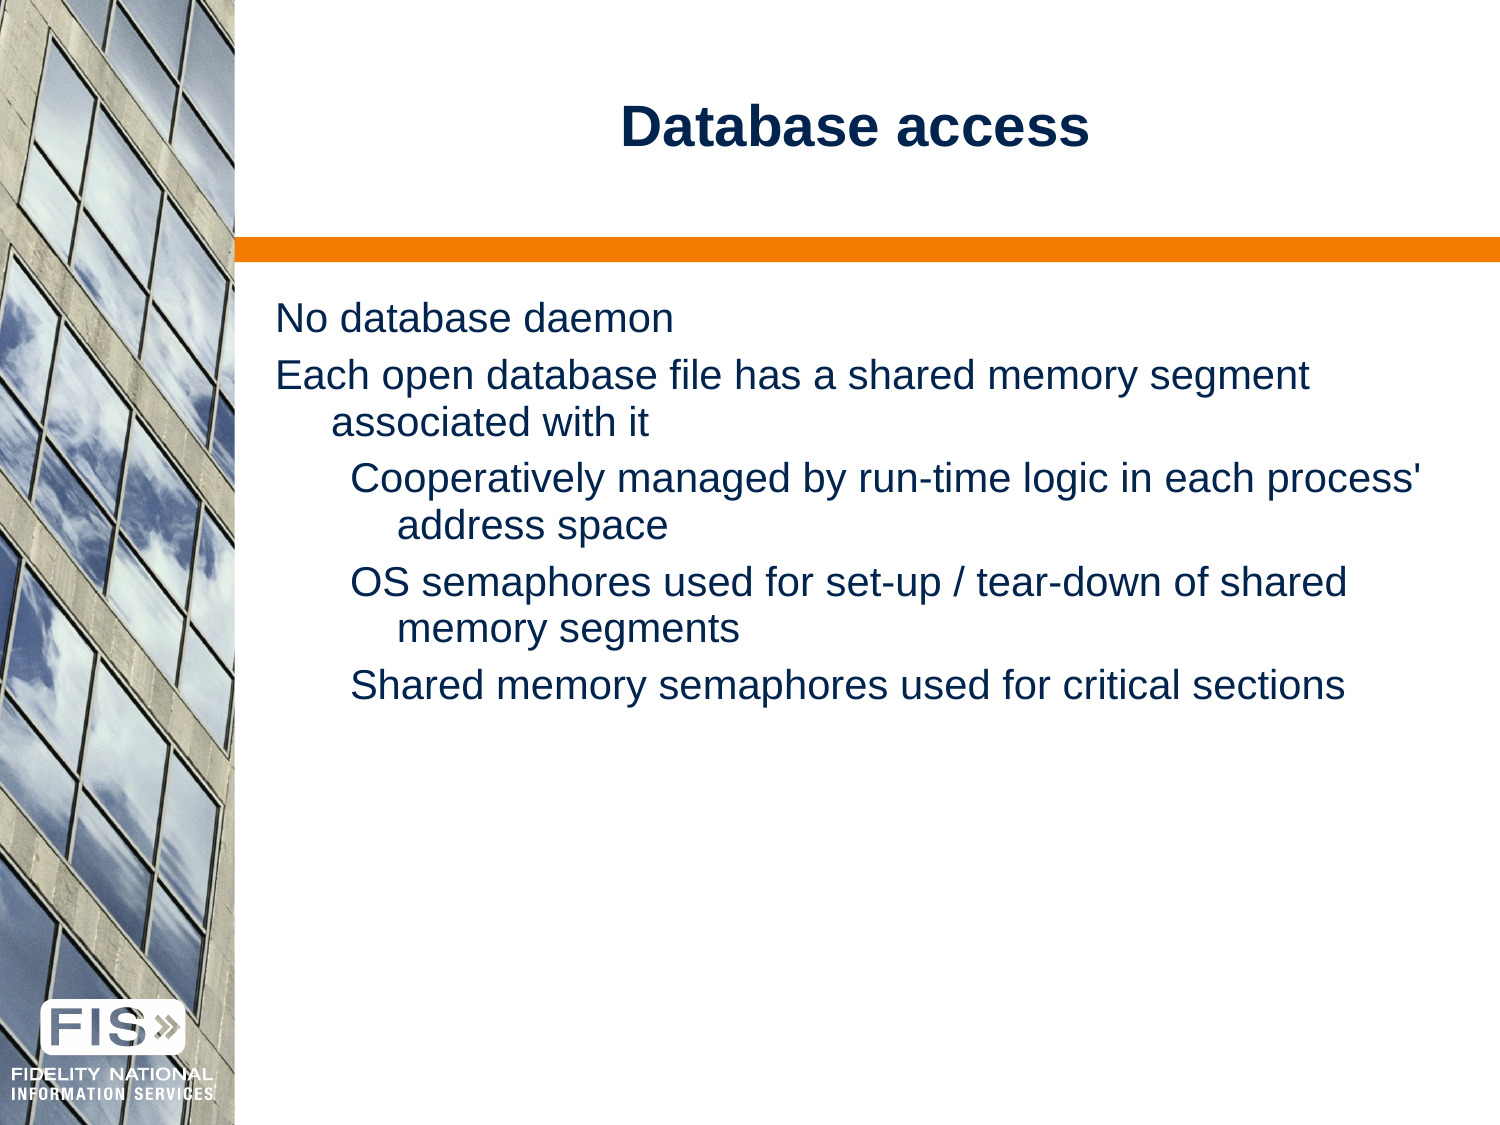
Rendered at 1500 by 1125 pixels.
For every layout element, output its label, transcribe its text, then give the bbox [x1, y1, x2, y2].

picture [0, 0, 235, 1125]
list No database daemon Each open database file has a shared memory segment associated with it Cooperatively managed by run-time logic in each process' address space OS semaphores used for set-up / tear-down of shared memory segments Shared memory semaphores used for critical sections [274, 295, 1438, 1038]
title Database access [274, 32, 1438, 220]
